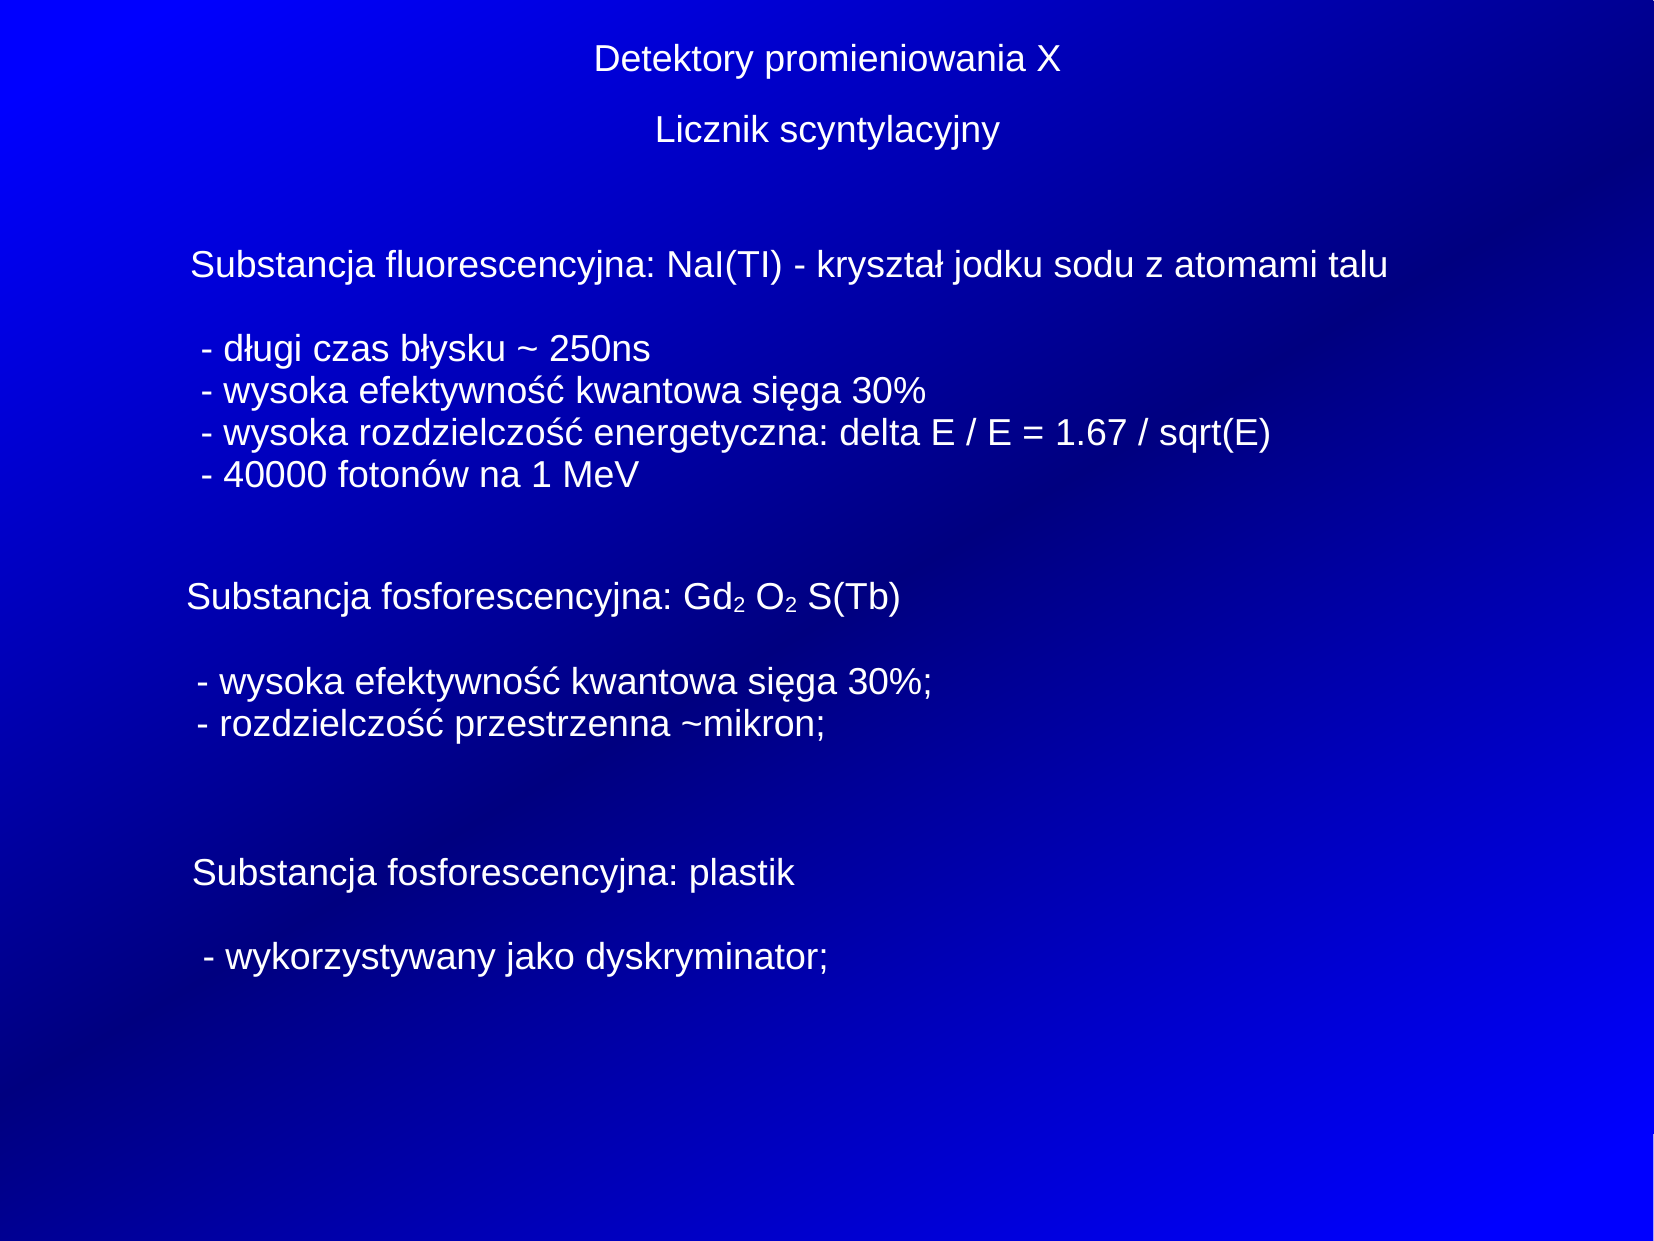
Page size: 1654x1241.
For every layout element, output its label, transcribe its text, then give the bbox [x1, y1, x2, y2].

text_box Substancja fluorescencyjna: NaI(TI) - kryształ jodku sodu z atomami talu - długi czas błysku ~ 250ns - wysoka efektywność kwantowa sięga 30% - wysoka rozdzielczość energetyczna: delta E / E = 1.67 / sqrt(E) - 40000 fotonów na 1 MeV [175, 236, 1447, 503]
text_box Substancja fosforescencyjna: Gd2 O2 S(Tb) - wysoka efektywność kwantowa sięga 30%; - rozdzielczość przestrzenna ~mikron; [171, 568, 1441, 764]
text_box Licznik scyntylacyjny [640, 100, 1016, 158]
text_box Substancja fosforescencyjna: plastik - wykorzystywany jako dyskryminator; [177, 844, 844, 986]
text_box Detektory promieniowania X [578, 29, 1077, 87]
